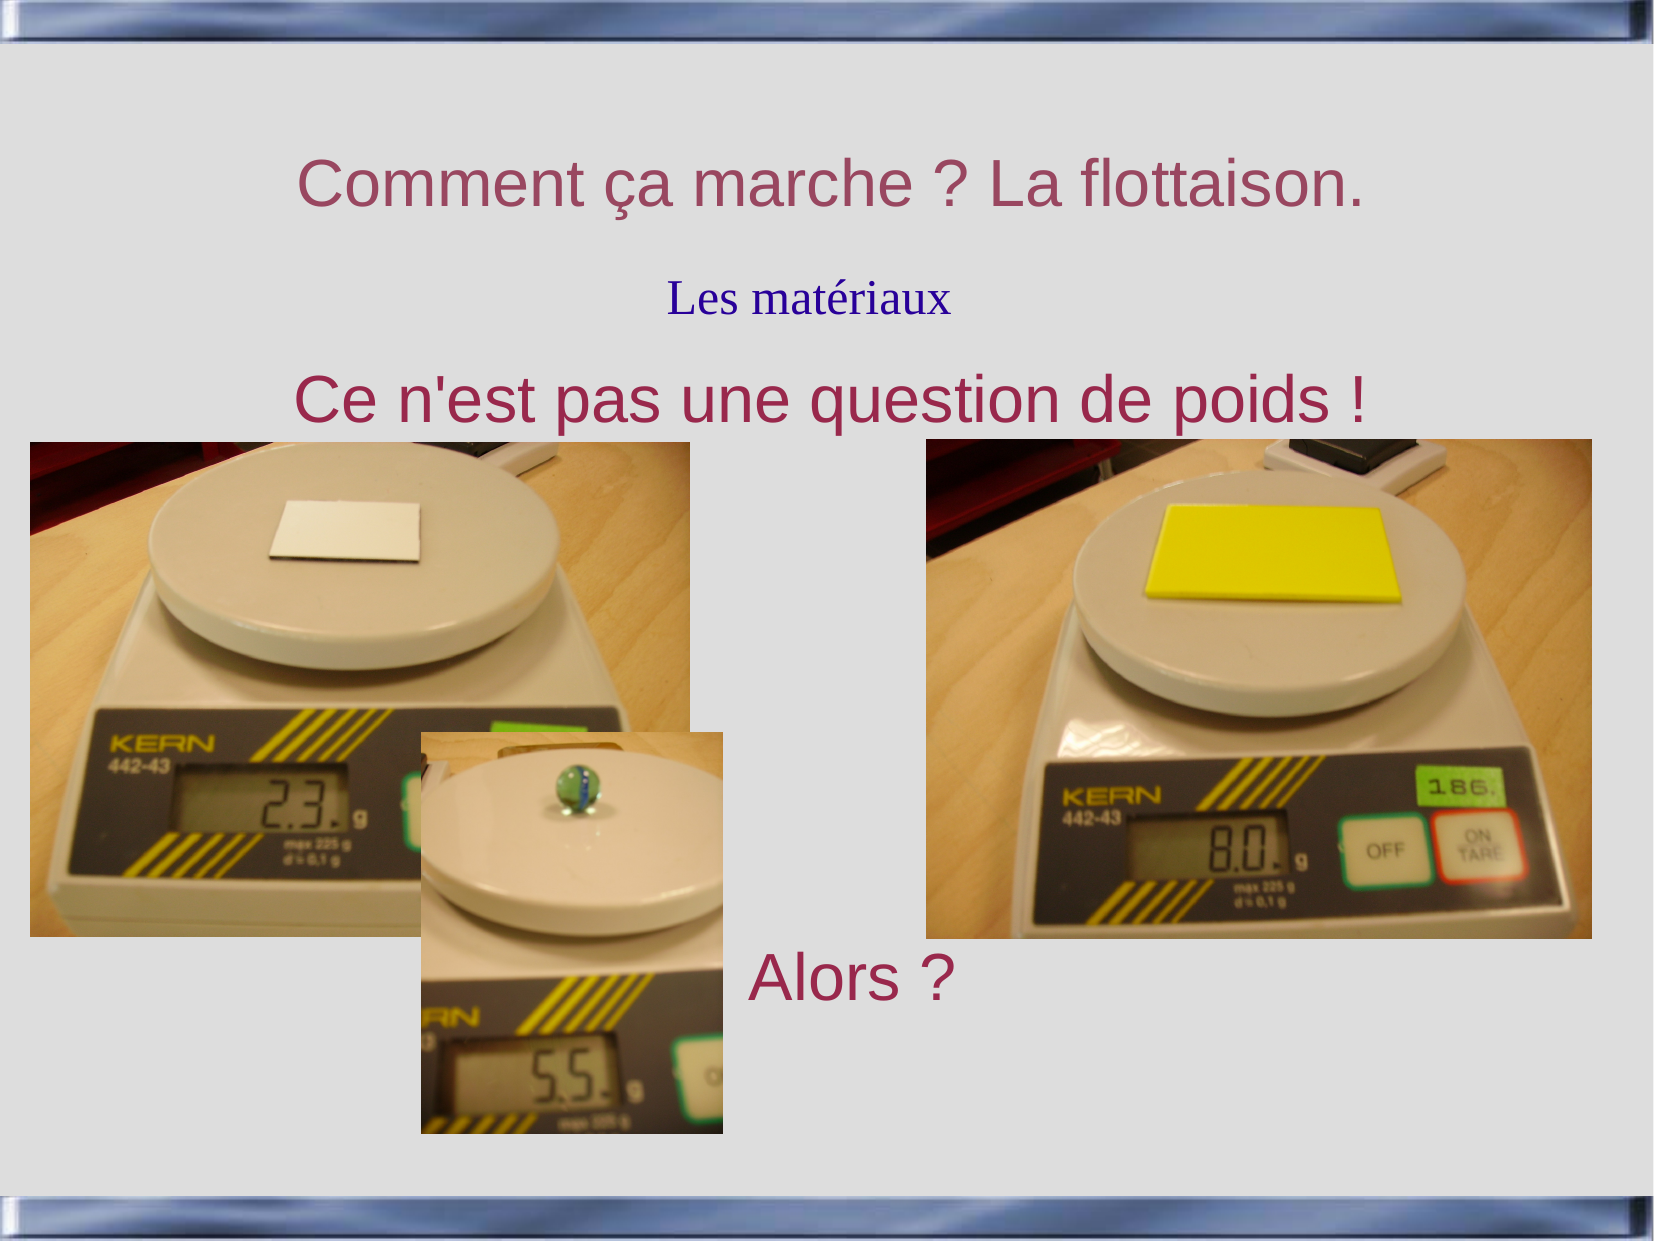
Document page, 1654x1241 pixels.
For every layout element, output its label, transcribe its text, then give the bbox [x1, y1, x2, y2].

title Comment ça marche ? La flottaison. [125, 79, 1538, 287]
text_box Les matériaux [308, 270, 1311, 327]
text_box Ce n'est pas une question de poids ! [283, 361, 1380, 439]
picture [30, 442, 723, 1134]
text_box Alors ? [723, 939, 1132, 1017]
picture [0, 1196, 1654, 1241]
picture [926, 439, 1592, 939]
picture [0, 0, 1654, 44]
